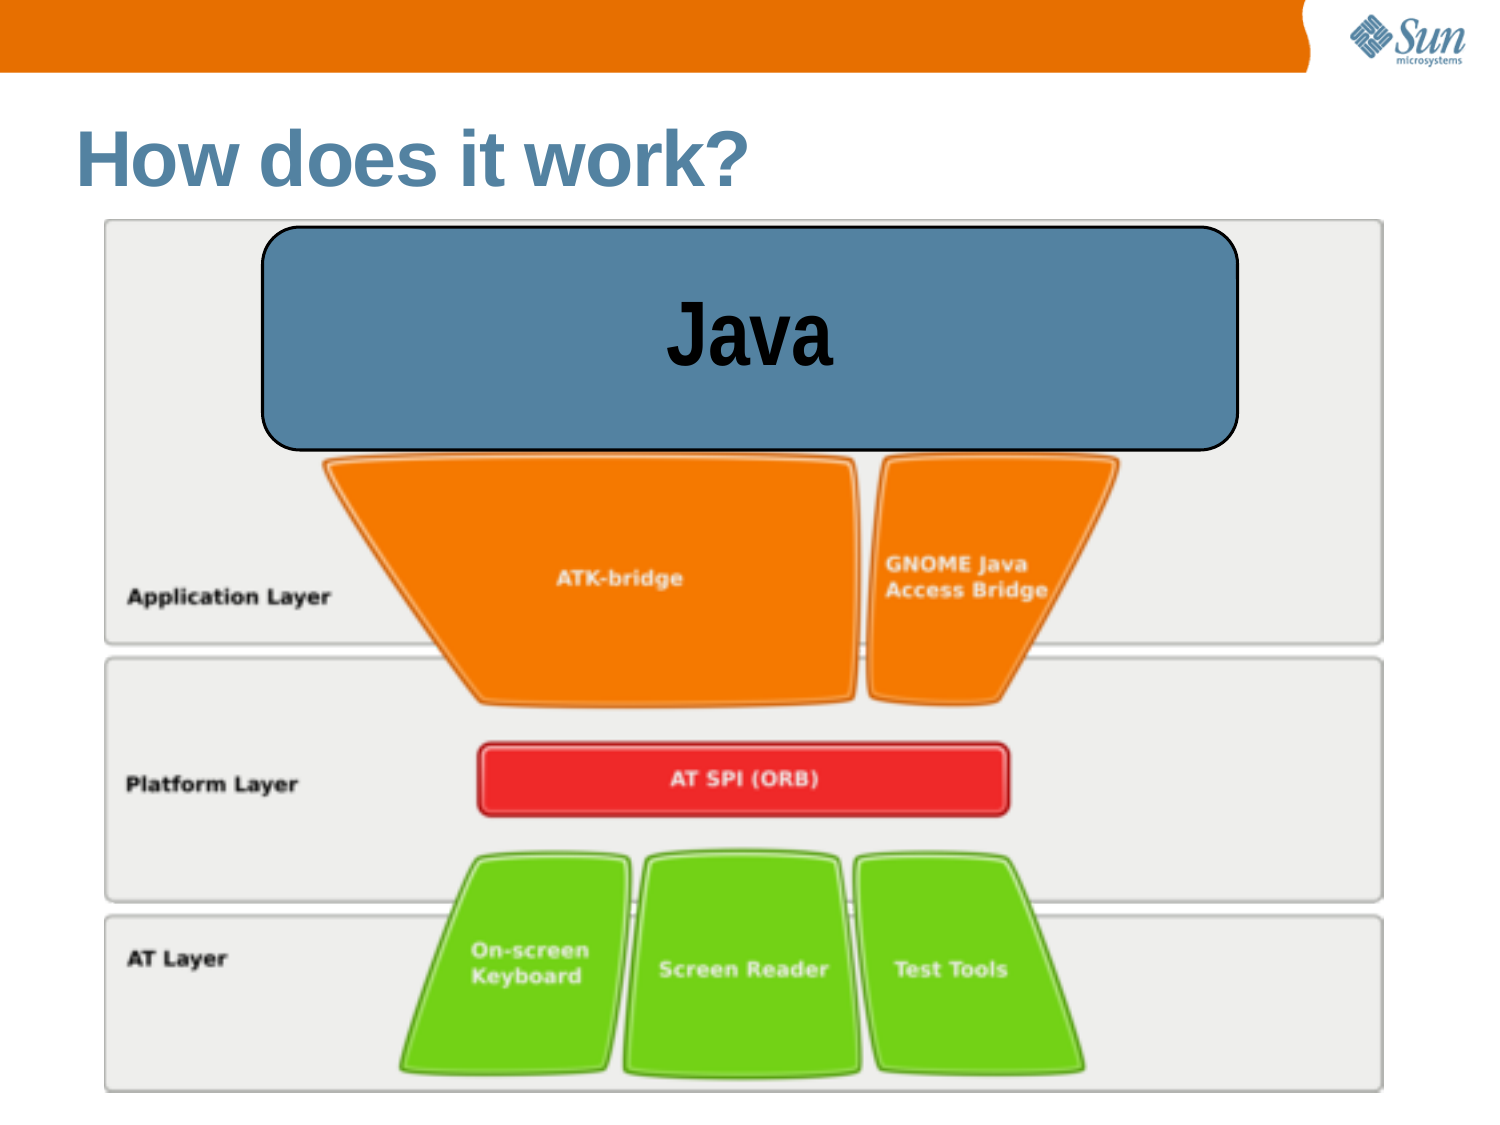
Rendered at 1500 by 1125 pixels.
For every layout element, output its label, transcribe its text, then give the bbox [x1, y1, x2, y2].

picture [104, 219, 1384, 1093]
picture [0, 0, 1500, 75]
text_box Java [262, 227, 1238, 451]
title How does it work? [75, 122, 1438, 228]
